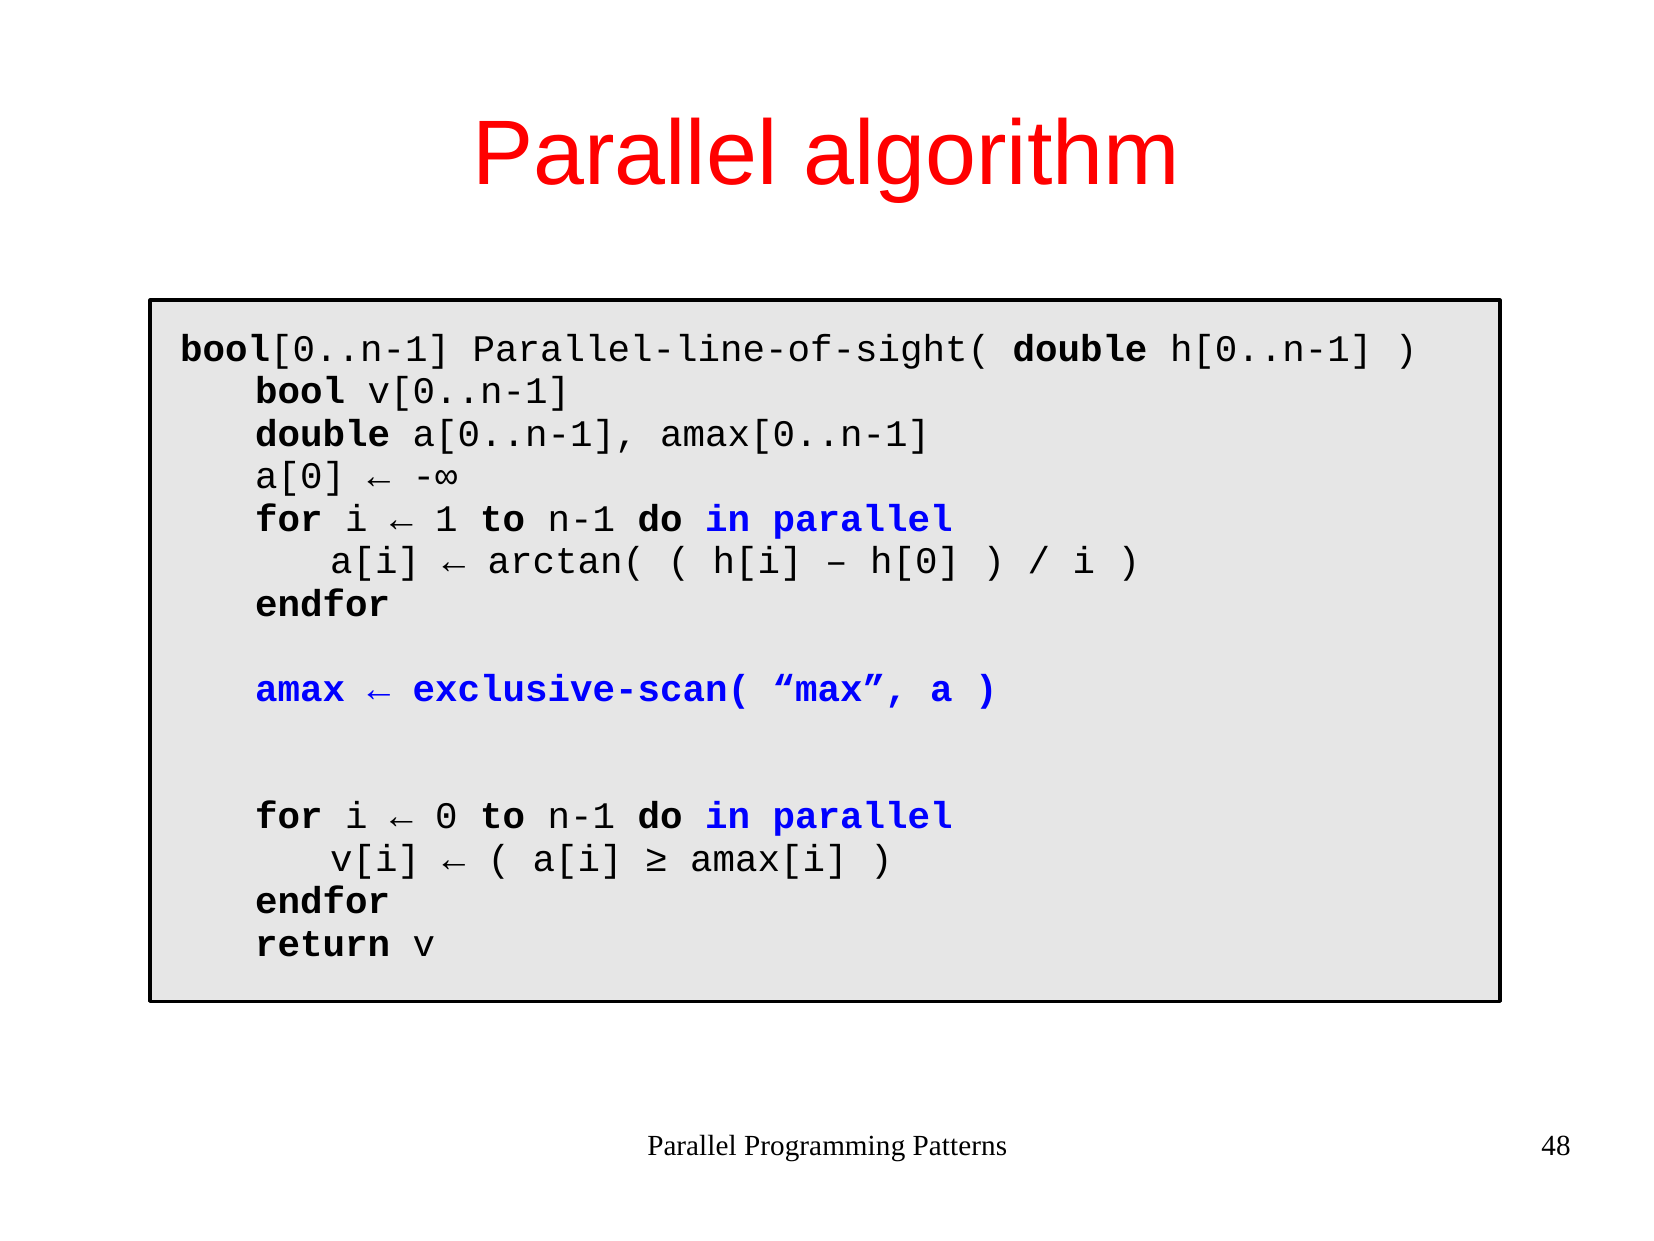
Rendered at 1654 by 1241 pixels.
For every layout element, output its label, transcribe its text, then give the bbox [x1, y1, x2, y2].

title Parallel algorithm [82, 49, 1571, 257]
text_box bool[0..n-1] Parallel-line-of-sight( double h[0..n-1] ) bool v[0..n-1] double a[0..n-1], amax[0..n-1] a[0] ← -∞ for i ← 1 to n-1 do in parallel a[i] ← arctan( ( h[i] – h[0] ) / i ) endfor amax ← exclusive-scan( “max”, a ) for i ← 0 to n-1 do in parallel v[i] ← ( a[i] ≥ amax[i] ) endfor return v [150, 300, 1501, 1002]
